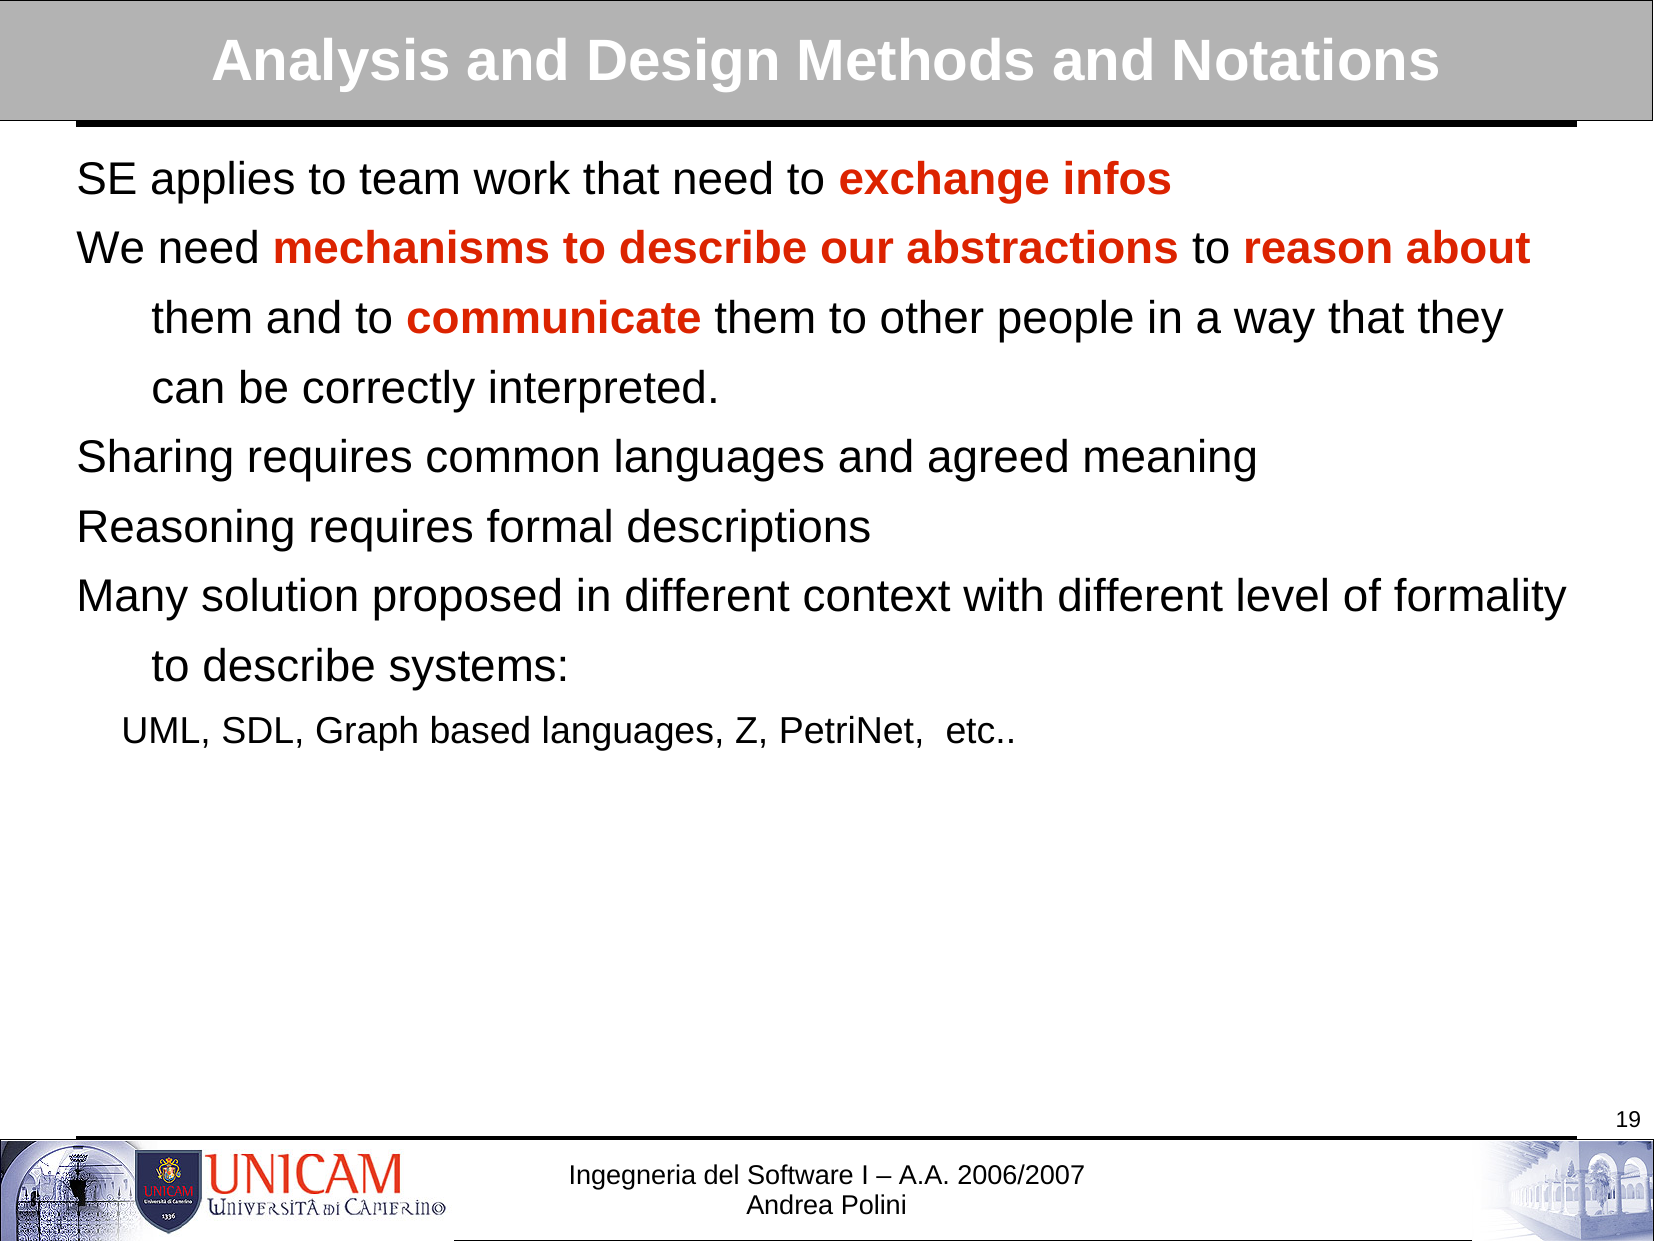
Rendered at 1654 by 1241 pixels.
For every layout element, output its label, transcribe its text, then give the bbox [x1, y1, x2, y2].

list SE applies to team work that need to exchange infos We need mechanisms to describe our abstractions to reason about them and to communicate them to other people in a way that they can be correctly interpreted. Sharing requires common languages and agreed meaning Reasoning requires formal descriptions Many solution proposed in different context with different level of formality to describe systems: UML, SDL, Graph based languages, Z, PetriNet, etc.. [76, 152, 1577, 918]
picture [1472, 1141, 1653, 1241]
picture [0, 1141, 454, 1241]
title Analysis and Design Methods and Notations [0, 0, 1653, 121]
